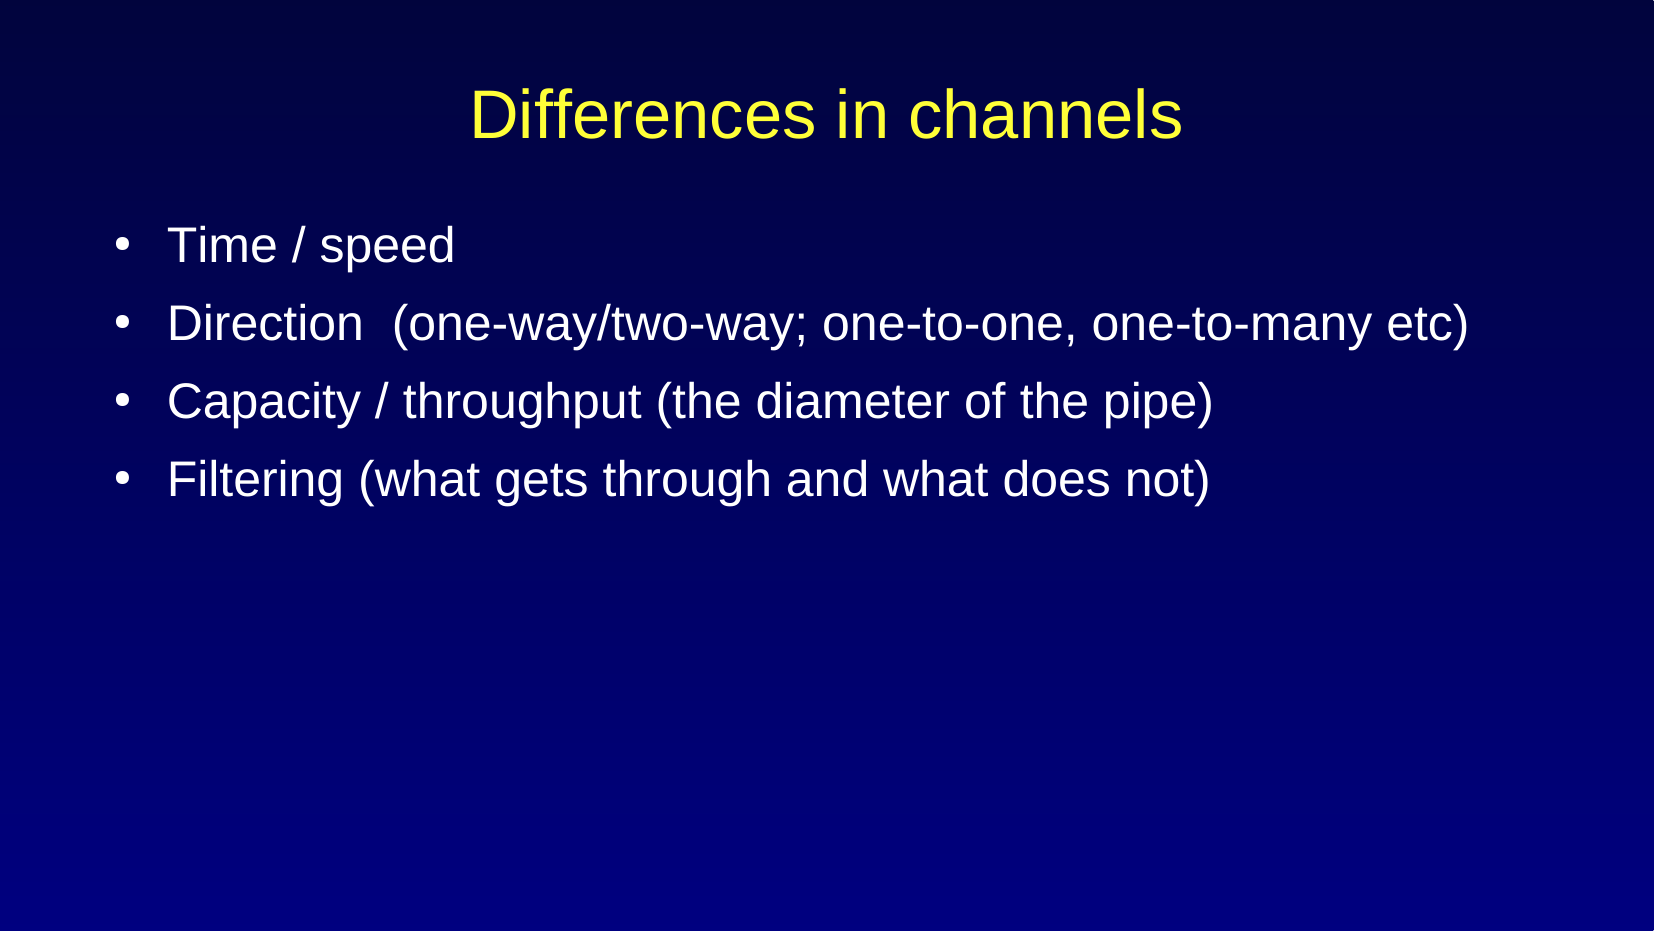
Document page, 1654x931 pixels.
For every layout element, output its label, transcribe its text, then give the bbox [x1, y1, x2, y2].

title Differences in channels [82, 37, 1571, 193]
list Time / speed Direction (one-way/two-way; one-to-one, one-to-many etc) Capacity / throughput (the diameter of the pipe) Filtering (what gets through and what does not) [82, 217, 1571, 758]
